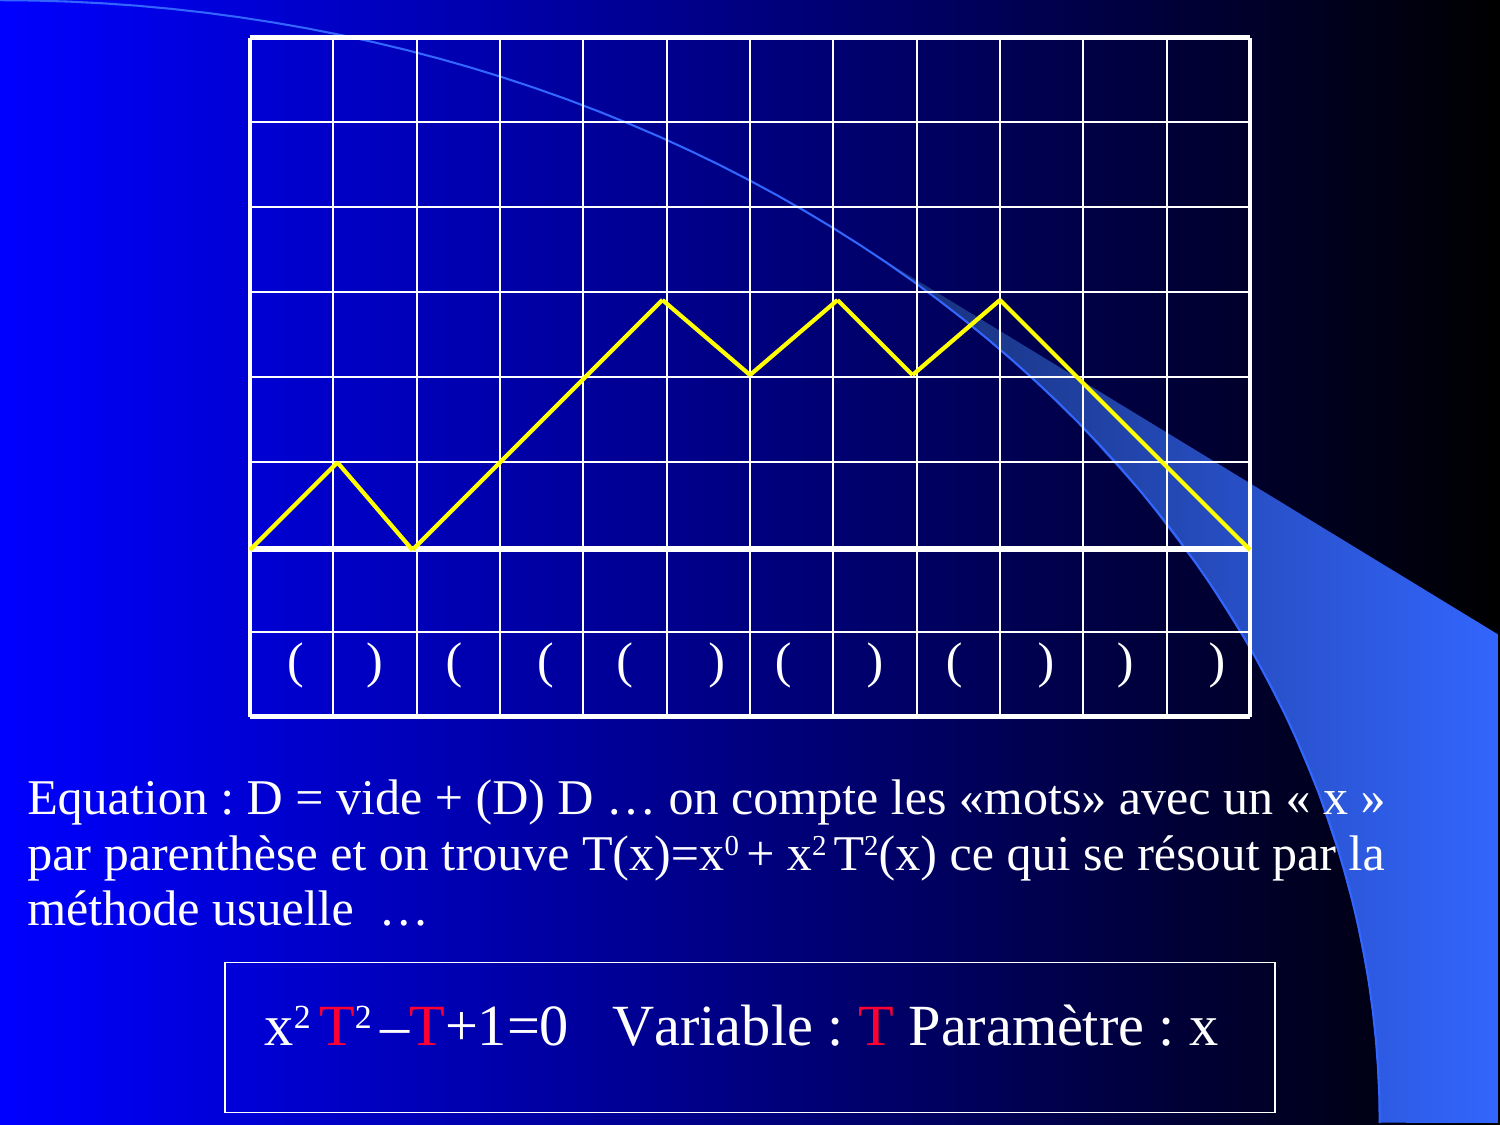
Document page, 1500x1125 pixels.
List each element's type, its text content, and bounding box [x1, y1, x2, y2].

text_box x2 T2 –T+1=0 Variable : T Paramètre : x [249, 985, 1234, 1066]
text_box Equation : D = vide + (D) D … on compte les «mots» avec un « x » par parenthèse et on trouve T(x)=x0 + x2 T2(x) ce qui se résout par la méthode usuelle … [12, 762, 1426, 944]
text_box ( ) ( ( ( ) ( ) ( ) ) ) [272, 624, 1241, 696]
